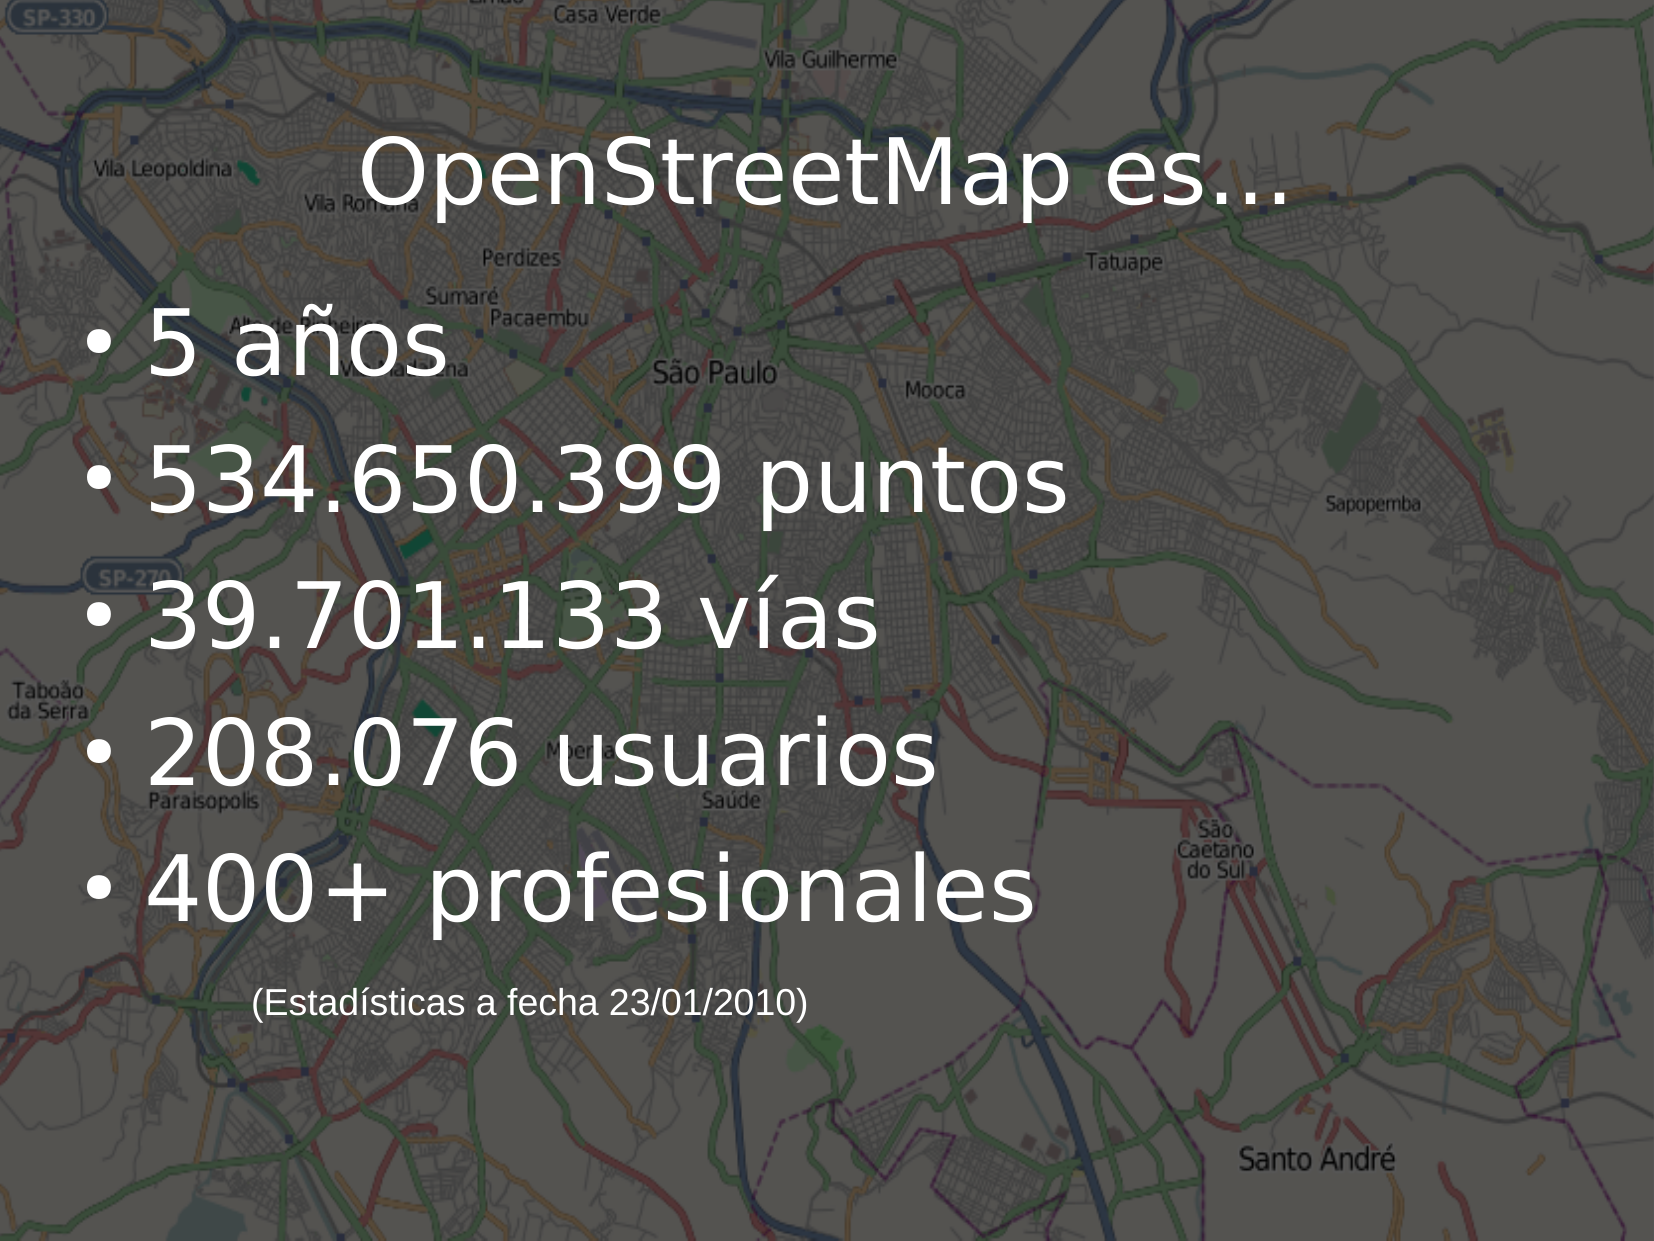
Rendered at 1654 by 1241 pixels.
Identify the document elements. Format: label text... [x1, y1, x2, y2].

list 5 años 534.650.399 puntos 39.701.133 vías 208.076 usuarios 400+ profesionales [82, 290, 1241, 1109]
picture [0, 0, 1654, 1241]
text_box (Estadísticas a fecha 23/01/2010) [236, 974, 1093, 1032]
title OpenStreetMap es... [82, 49, 1571, 296]
